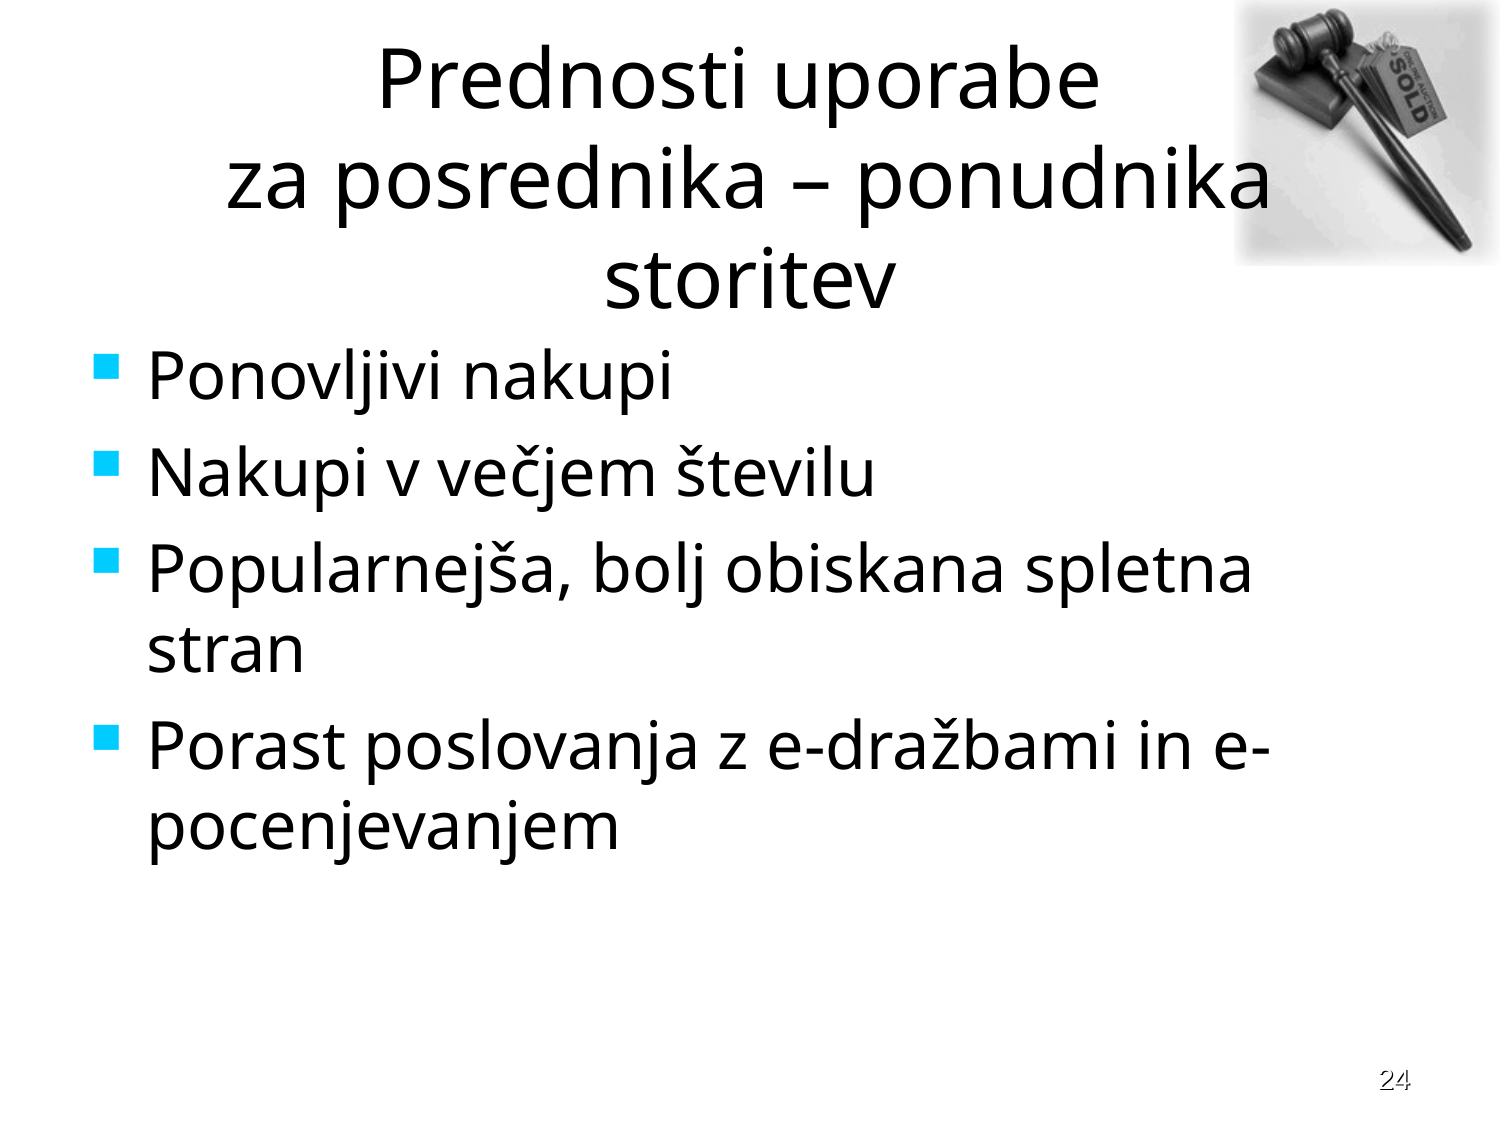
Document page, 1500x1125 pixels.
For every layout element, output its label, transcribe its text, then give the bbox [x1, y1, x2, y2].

title Prednosti uporabe za posrednika – ponudnika storitev [75, 62, 1426, 288]
text_box <number> [1074, 1024, 1426, 1103]
list Ponovljivi nakupi Nakupi v večjem številu Popularnejša, bolj obiskana spletna stran Porast poslovanja z e-dražbami in e-pocenjevanjem [75, 324, 1426, 1001]
picture [1234, 0, 1500, 266]
